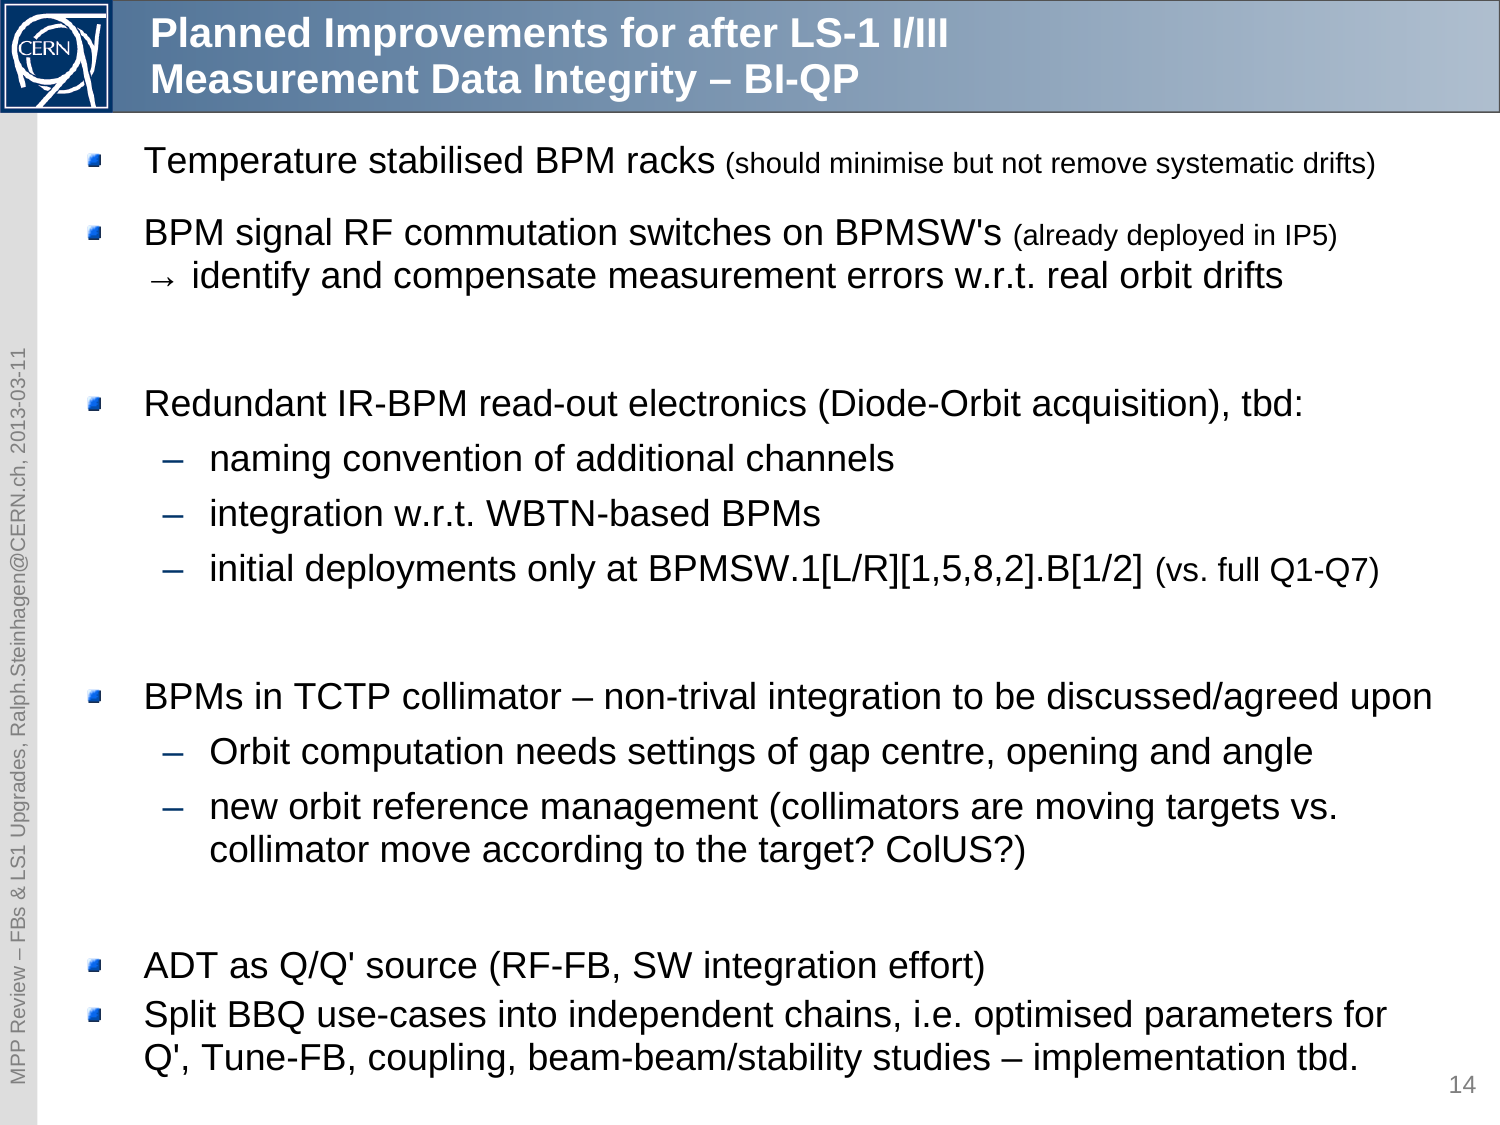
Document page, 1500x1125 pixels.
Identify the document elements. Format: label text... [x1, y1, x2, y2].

picture [0, 0, 113, 113]
title Planned Improvements for after LS-1 I/III Measurement Data Integrity – BI-QP [150, 0, 1201, 113]
list Temperature stabilised BPM racks (should minimise but not remove systematic drifts) BPM signal RF commutation switches on BPMSW's (already deployed in IP5) → identify and compensate measurement errors w.r.t. real orbit drifts Redundant IR-BPM read-out electronics (Diode-Orbit acquisition), tbd: naming convention of additional channels integration w.r.t. WBTN-based BPMs initial deployments only at BPMSW.1[L/R][1,5,8,2].B[1/2] (vs. full Q1-Q7) BPMs in TCTP collimator – non-trival integration to be discussed/agreed upon Orbit computation needs settings of gap centre, opening and angle new orbit reference management (collimators are moving targets vs. collimator move according to the target? ColUS?) ADT as Q/Q' source (RF-FB, SW integration effort) Split BBQ use-cases into independent chains, i.e. optimised parameters for Q', Tune-FB, coupling, beam-beam/stability studies – implementation tbd. [87, 137, 1438, 1079]
